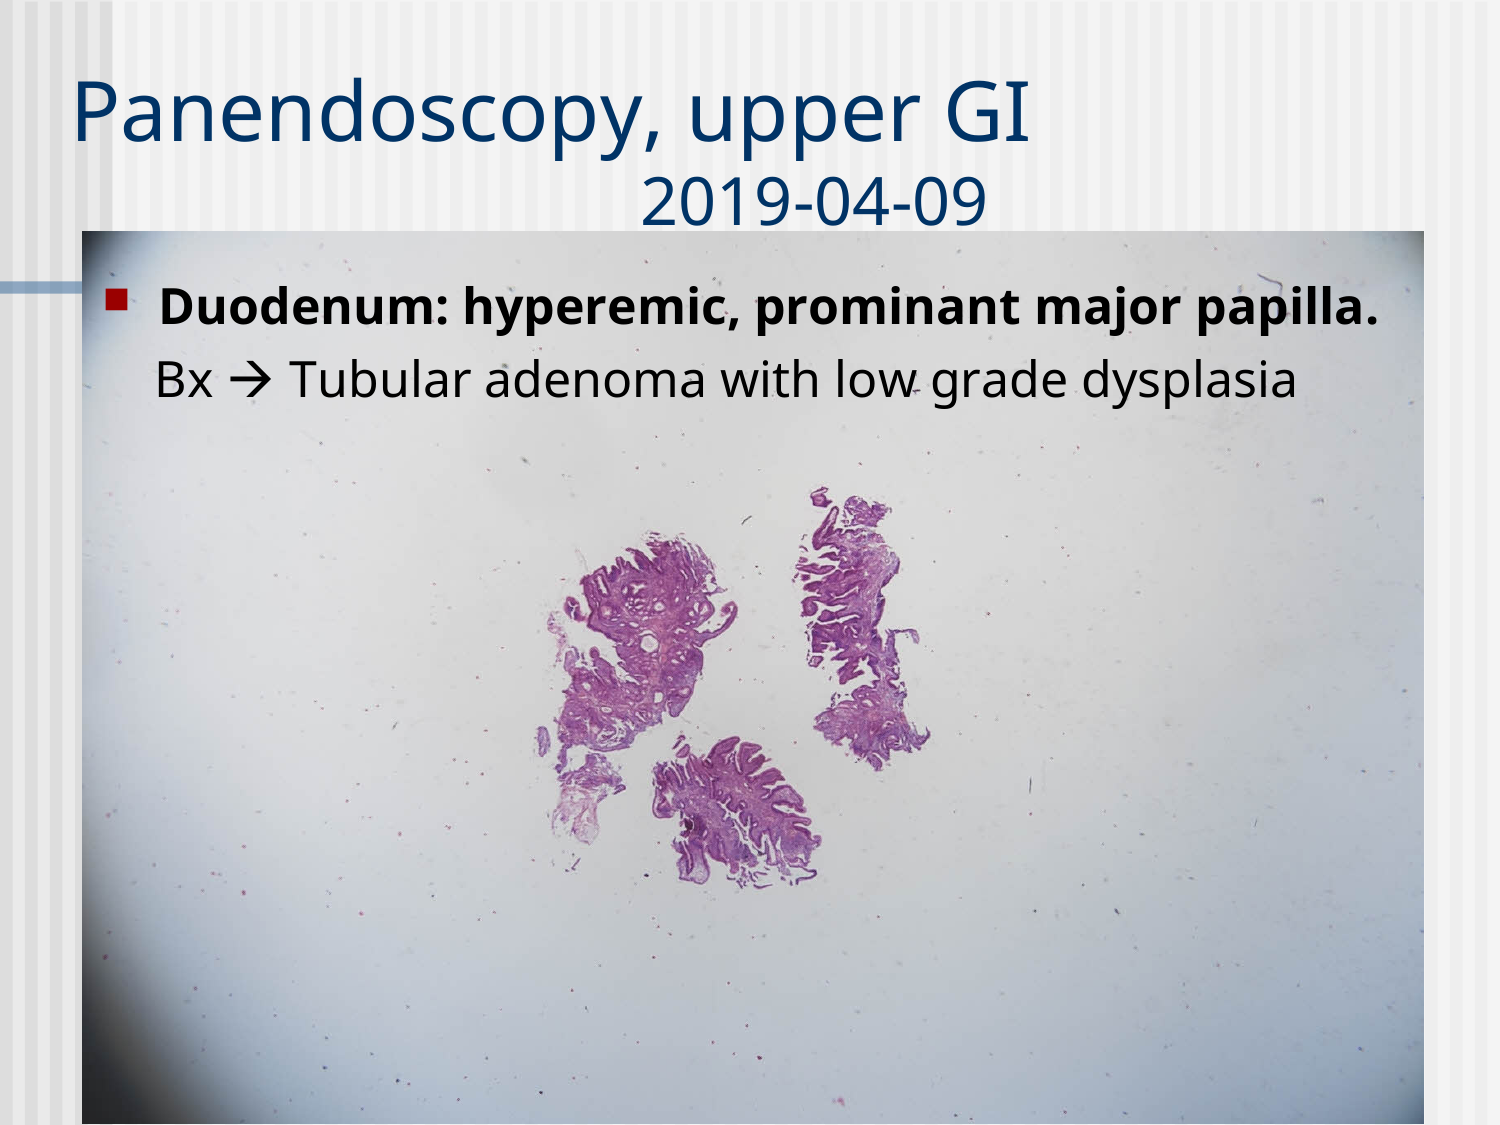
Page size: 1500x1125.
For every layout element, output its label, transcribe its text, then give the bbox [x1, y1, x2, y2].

picture [82, 231, 1424, 1124]
list Duodenum: hyperemic, prominant major papilla. Bx  Tubular adenoma with low grade dysplasia [87, 267, 1418, 955]
title Panendoscopy, upper GI 2019-04-09 [55, 49, 1395, 247]
